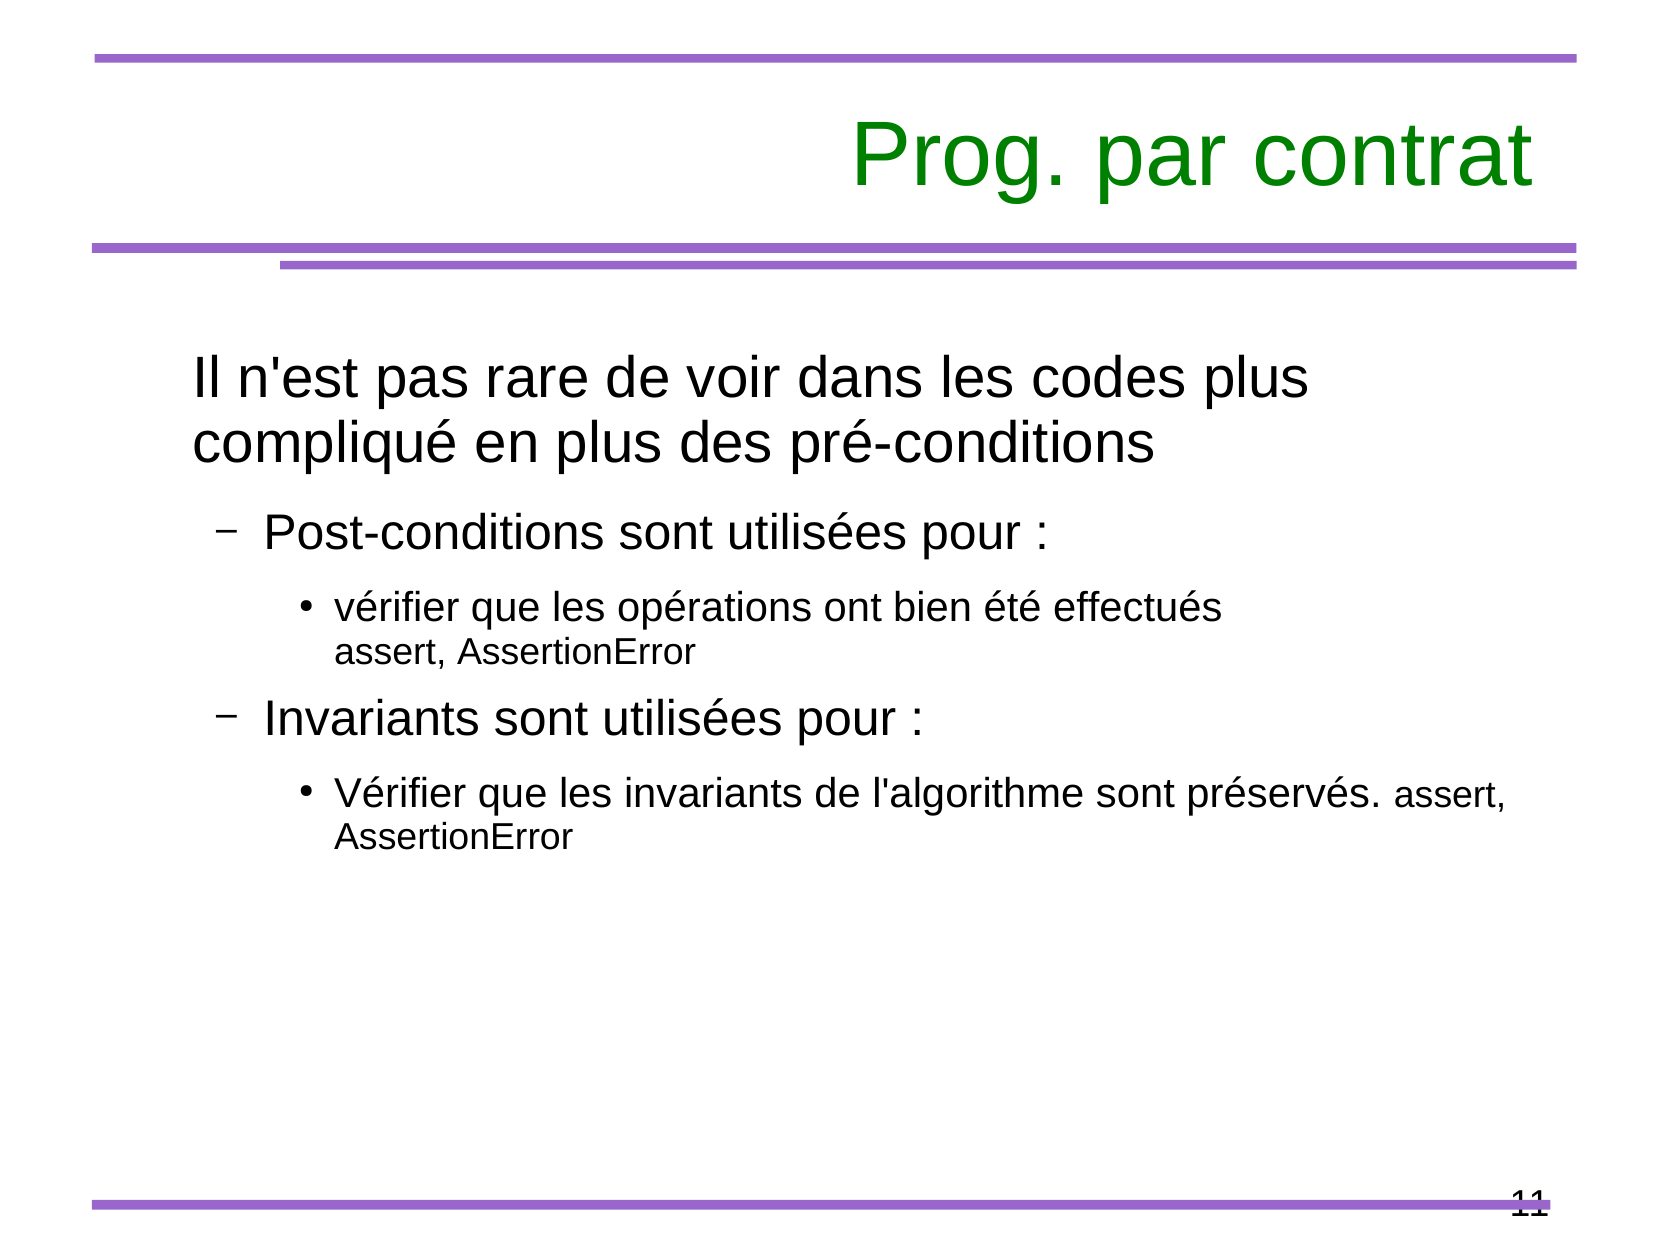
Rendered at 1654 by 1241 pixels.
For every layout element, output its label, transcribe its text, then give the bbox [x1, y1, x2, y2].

title Prog. par contrat [121, 49, 1534, 257]
list Il n'est pas rare de voir dans les codes plus compliqué en plus des pré-conditions Post-conditions sont utilisées pour : vérifier que les opérations ont bien été effectués assert, AssertionError Invariants sont utilisées pour : Vérifier que les invariants de l'algorithme sont préservés. assert, AssertionError [121, 344, 1534, 1127]
